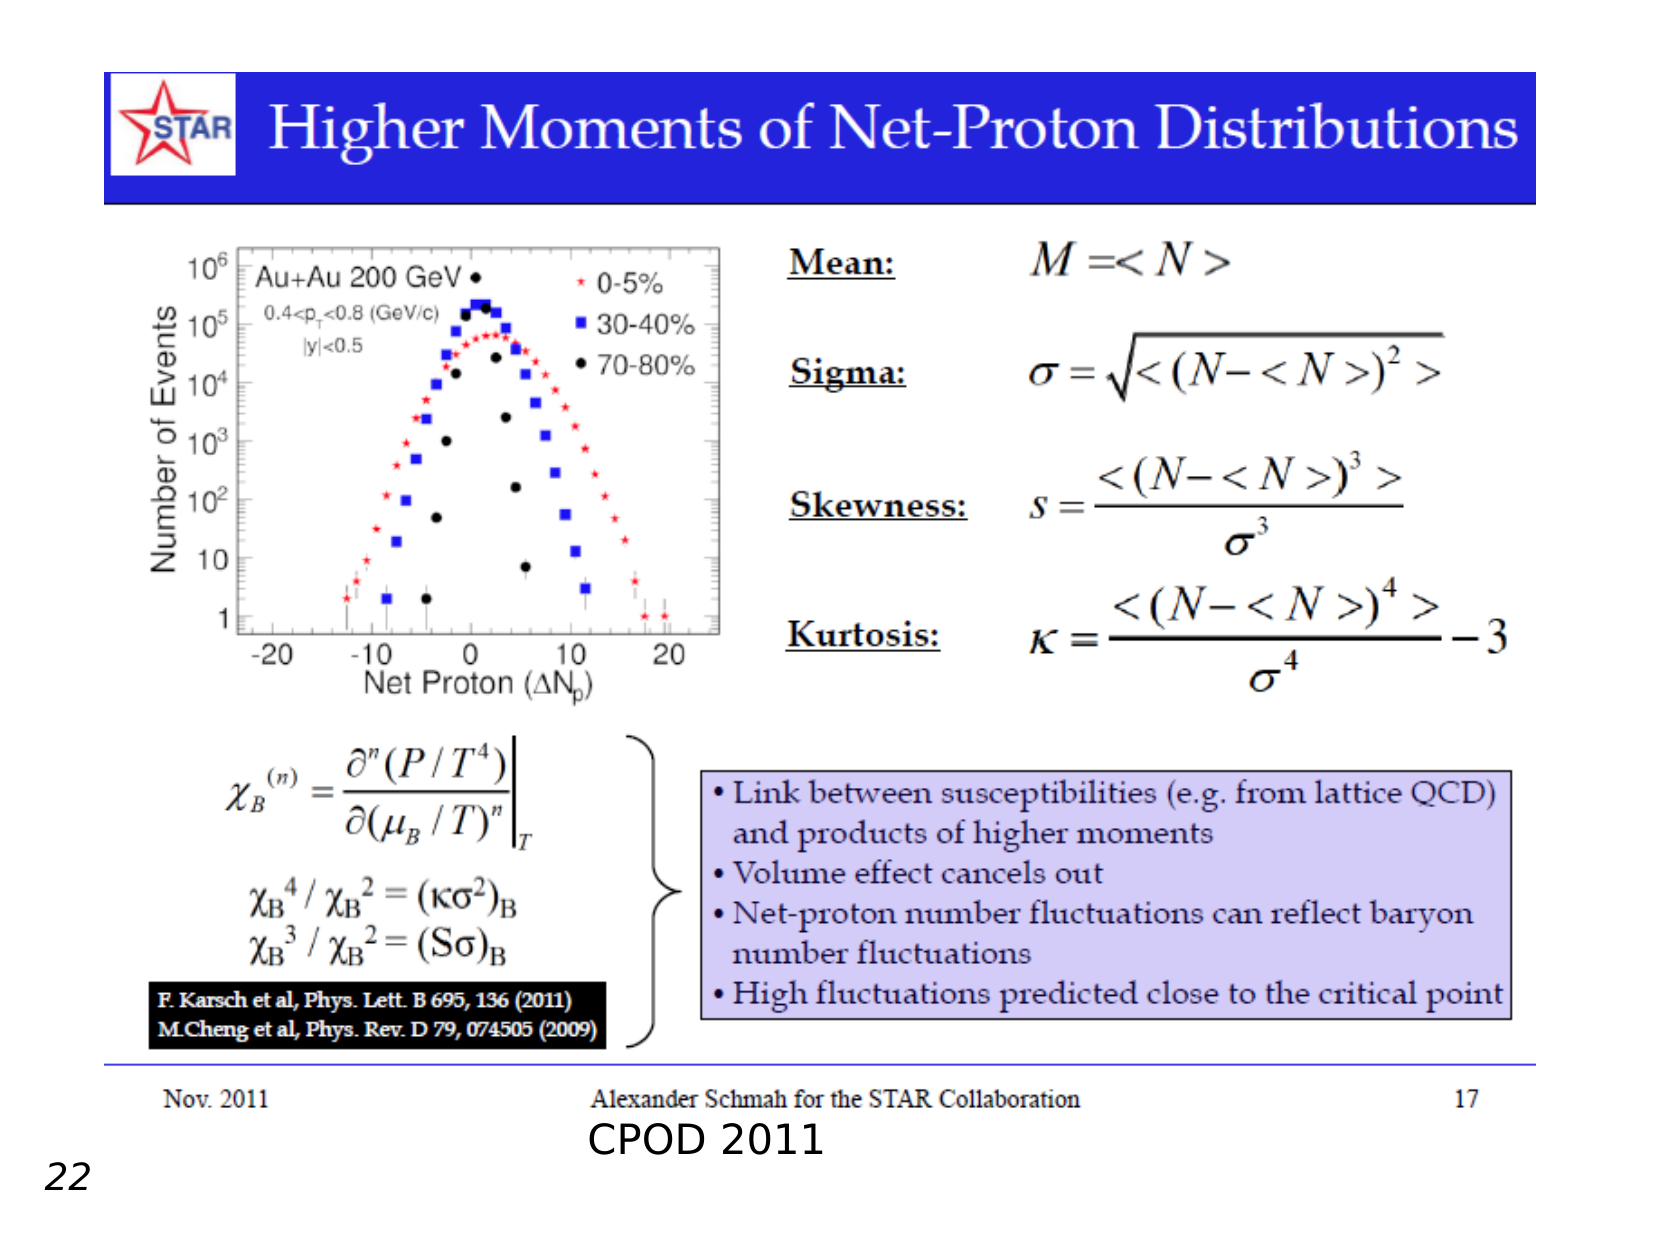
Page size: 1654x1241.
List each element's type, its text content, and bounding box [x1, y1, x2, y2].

picture [104, 72, 1536, 1139]
text_box CPOD 2011 [587, 1116, 834, 1166]
